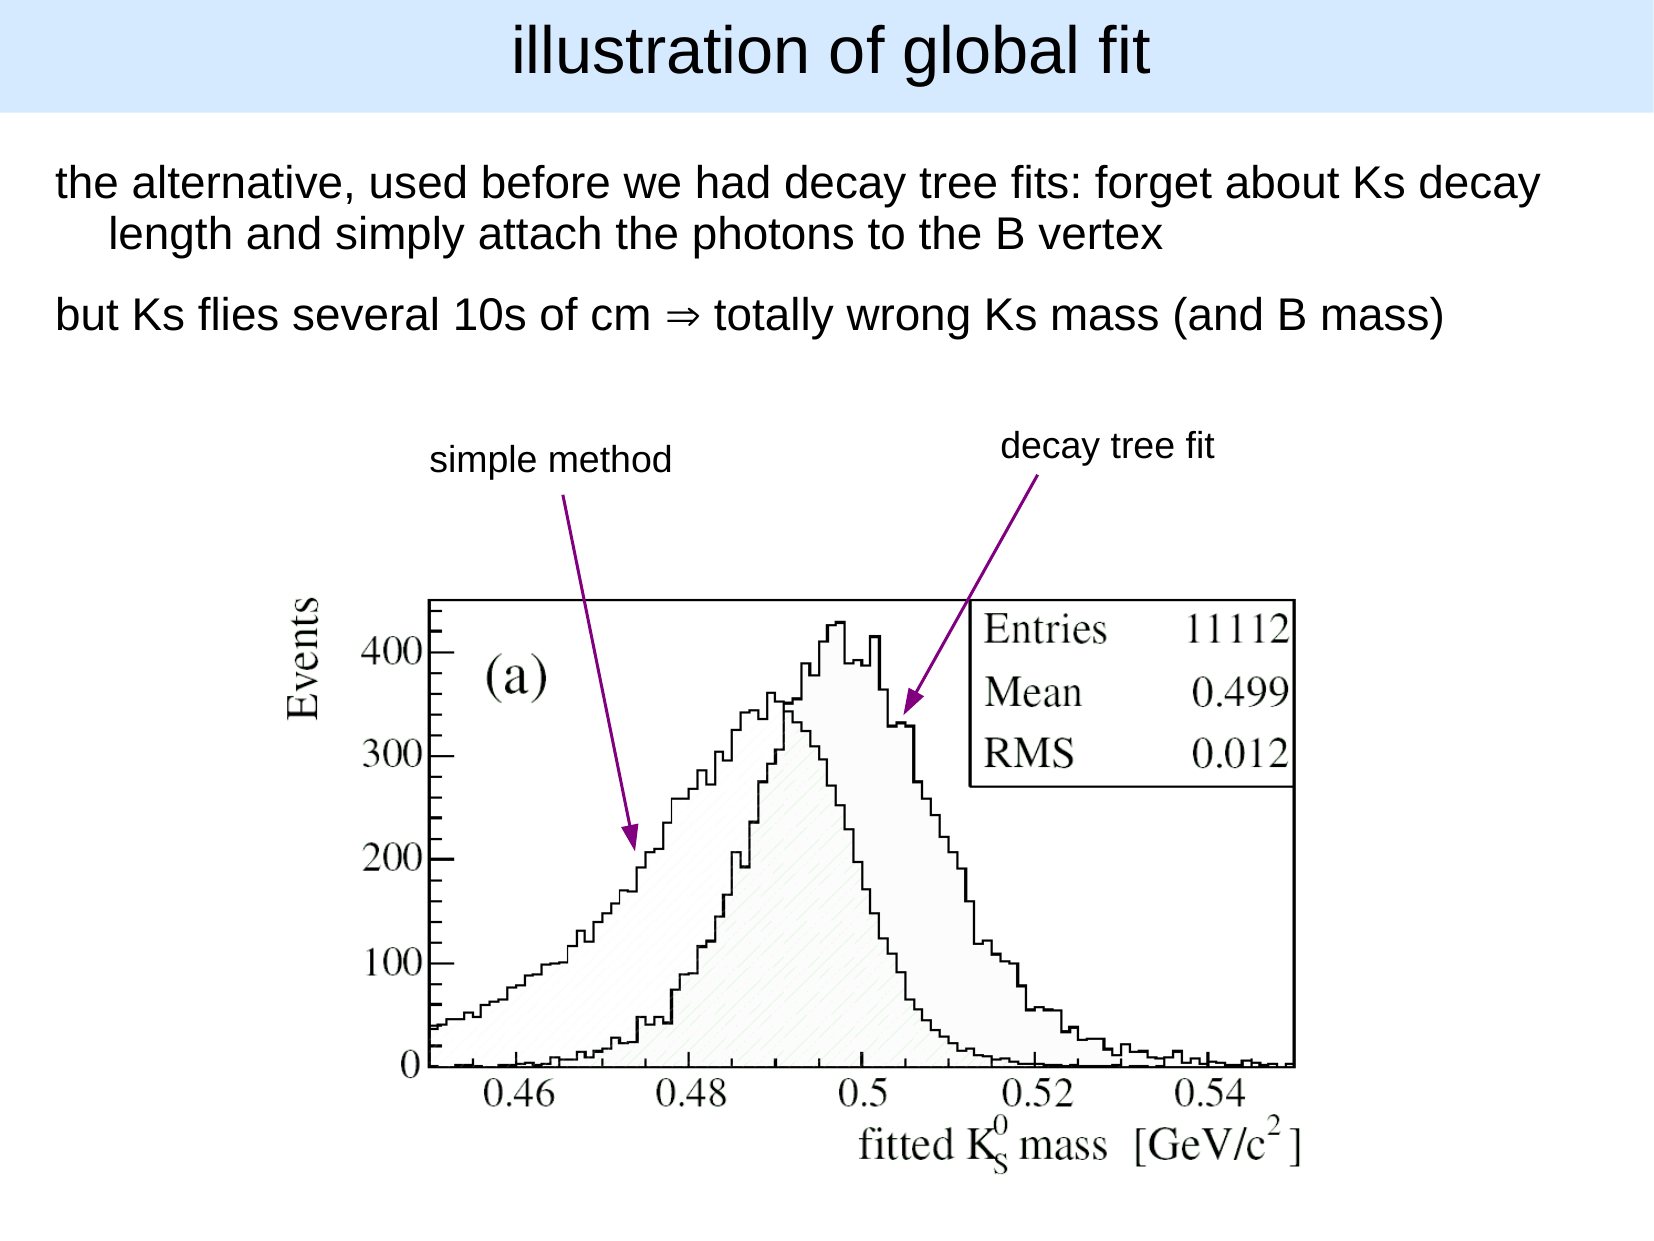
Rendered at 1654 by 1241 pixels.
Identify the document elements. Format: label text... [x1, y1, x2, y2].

text_box decay tree fit [985, 416, 1230, 488]
picture [264, 563, 1318, 1184]
title illustration of global fit [86, 0, 1576, 100]
text_box simple method [414, 430, 688, 502]
list the alternative, used before we had decay tree fits: forget about Ks decay length and simply attach the photons to the B vertex but Ks flies several 10s of cm  totally wrong Ks mass (and B mass) [37, 156, 1613, 415]
